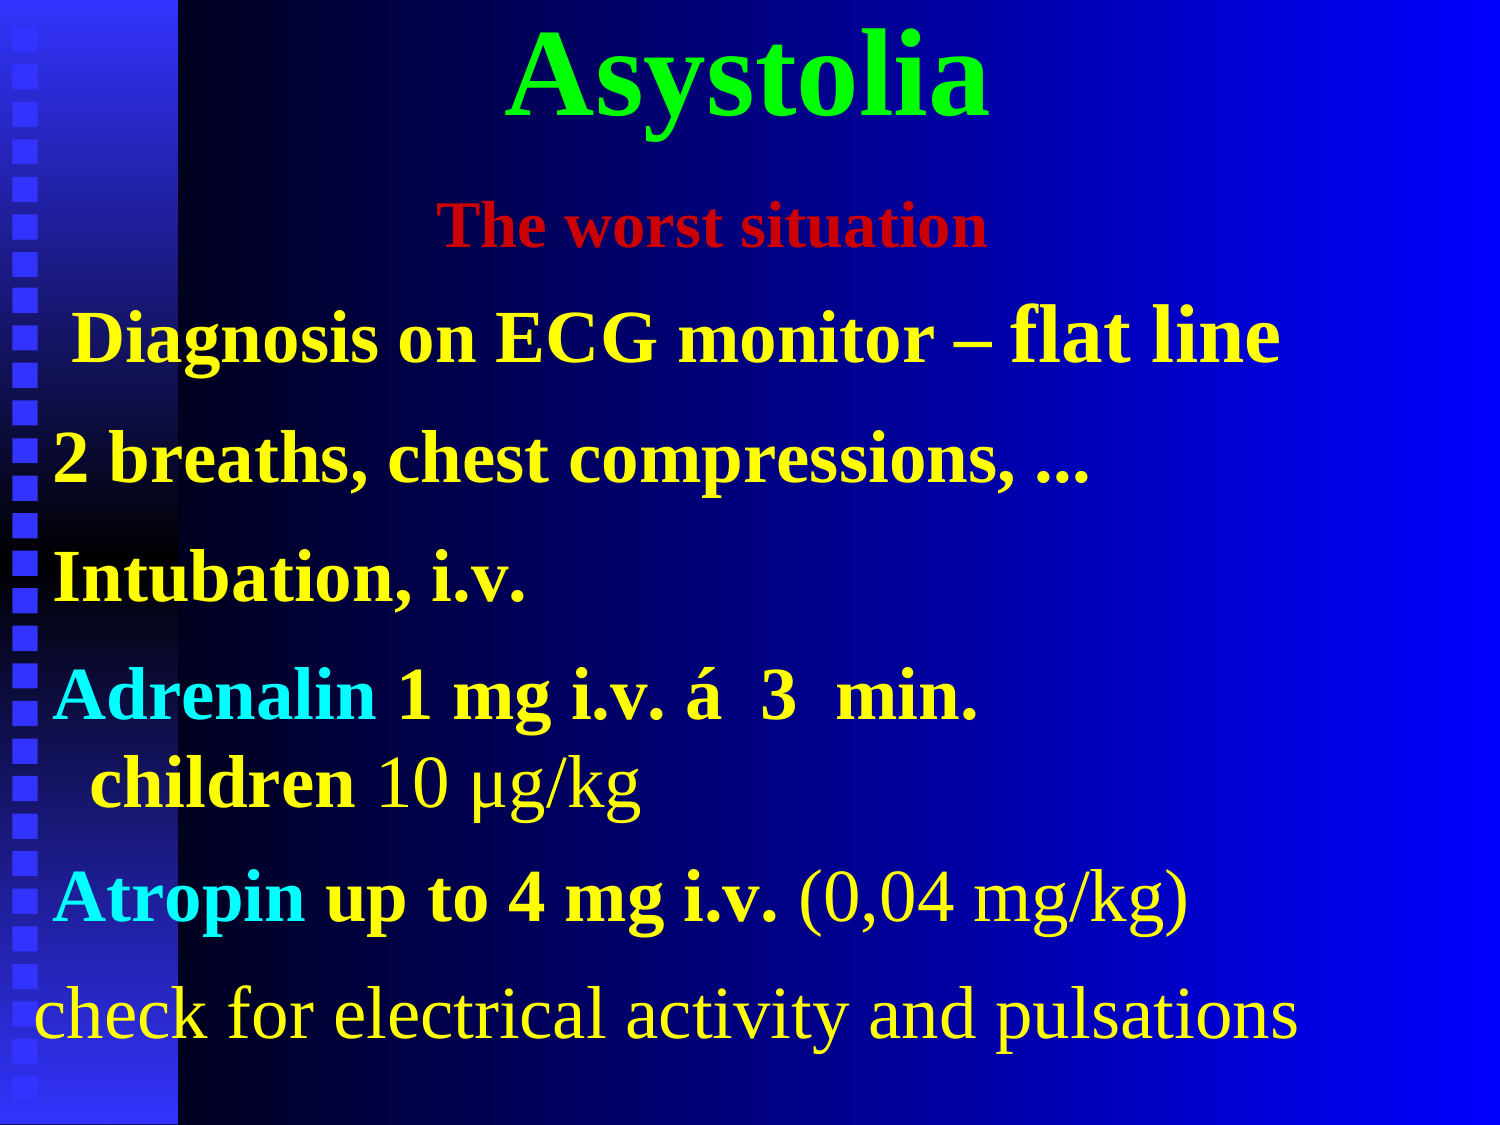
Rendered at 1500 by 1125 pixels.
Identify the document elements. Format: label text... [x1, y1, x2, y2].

text_box Asystolia [490, 2, 1007, 150]
text_box Diagnosis on ECG monitor – flat line 2 breaths, chest compressions, ... Intubation, i.v. Adrenalin 1 mg i.v. á 3 min. children 10 μg/kg Atropin up to 4 mg i.v. (0,04 mg/kg) check for electrical activity and pulsations [0, 154, 1500, 1063]
text_box The worst situation [421, 183, 1005, 270]
